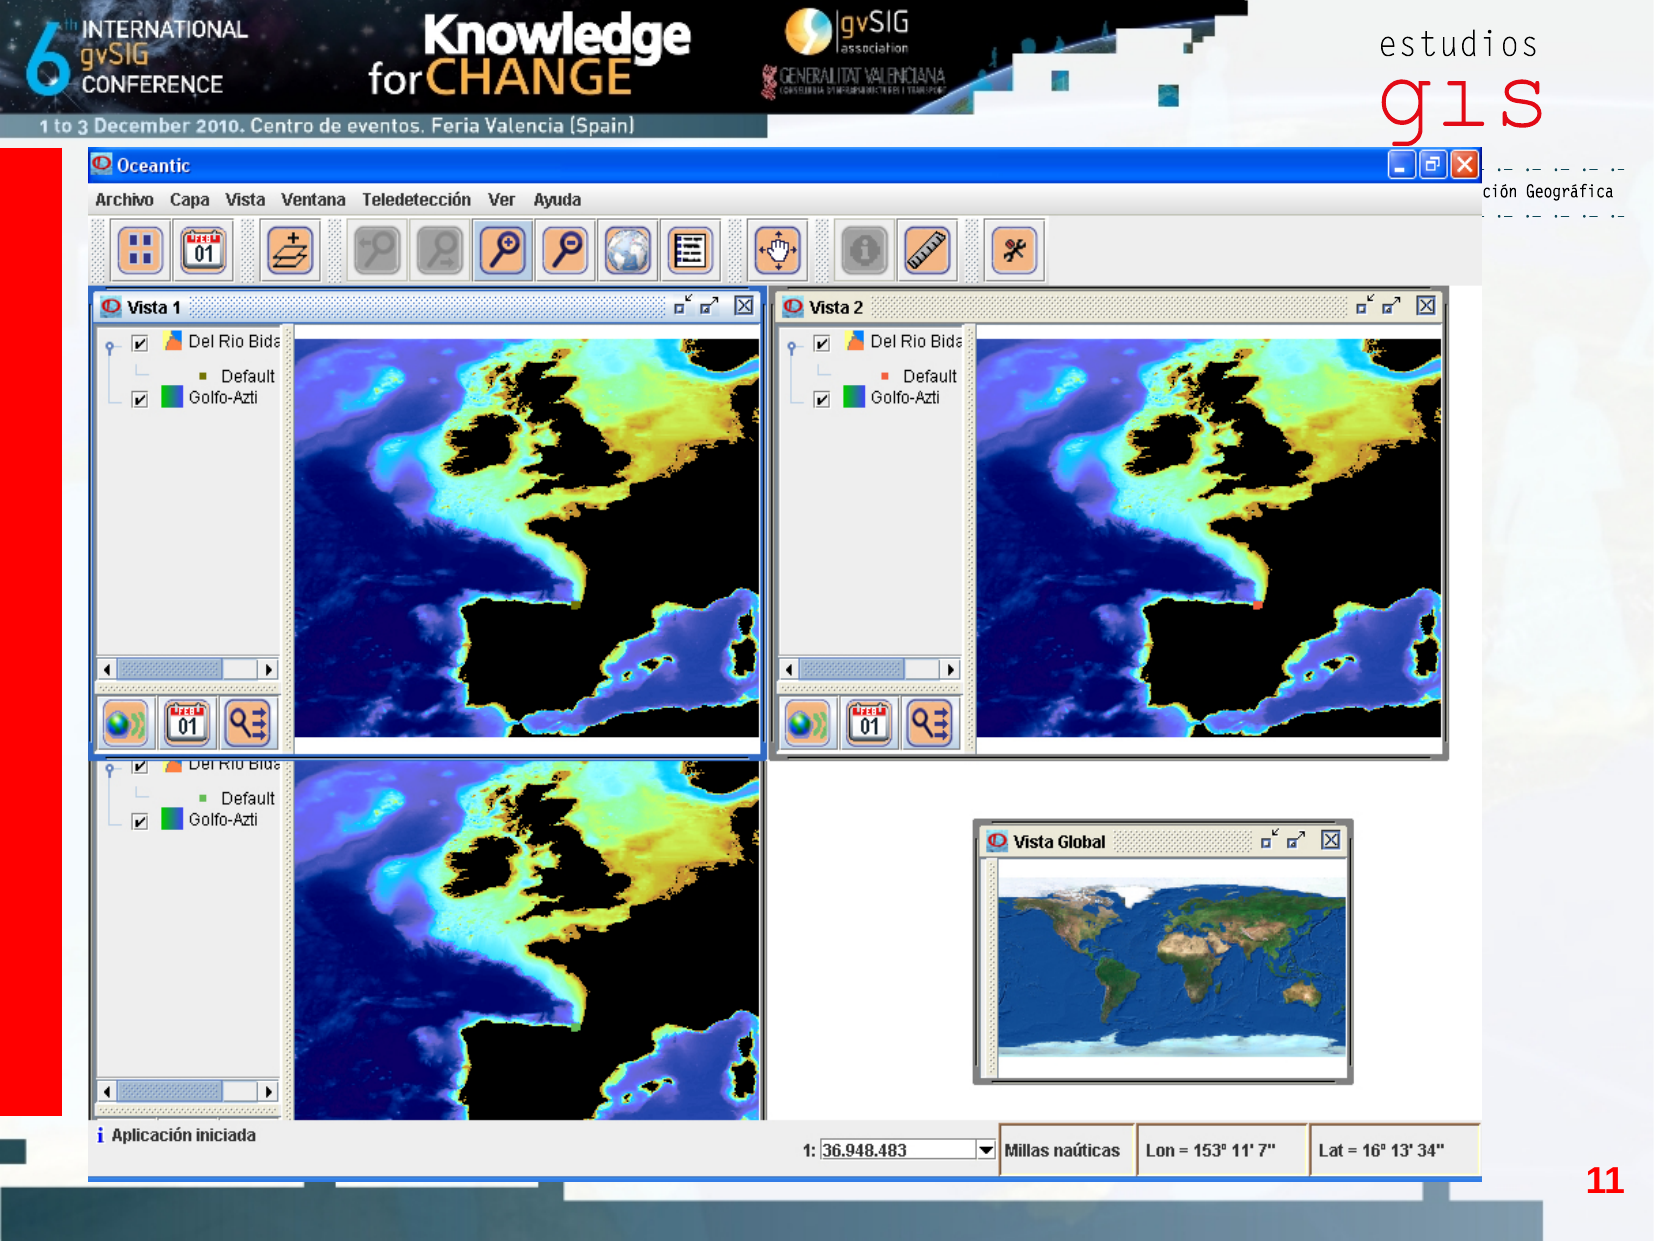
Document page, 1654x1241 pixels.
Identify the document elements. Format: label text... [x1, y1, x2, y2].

picture [0, 0, 1654, 1241]
text_box 11 [1570, 1151, 1654, 1210]
